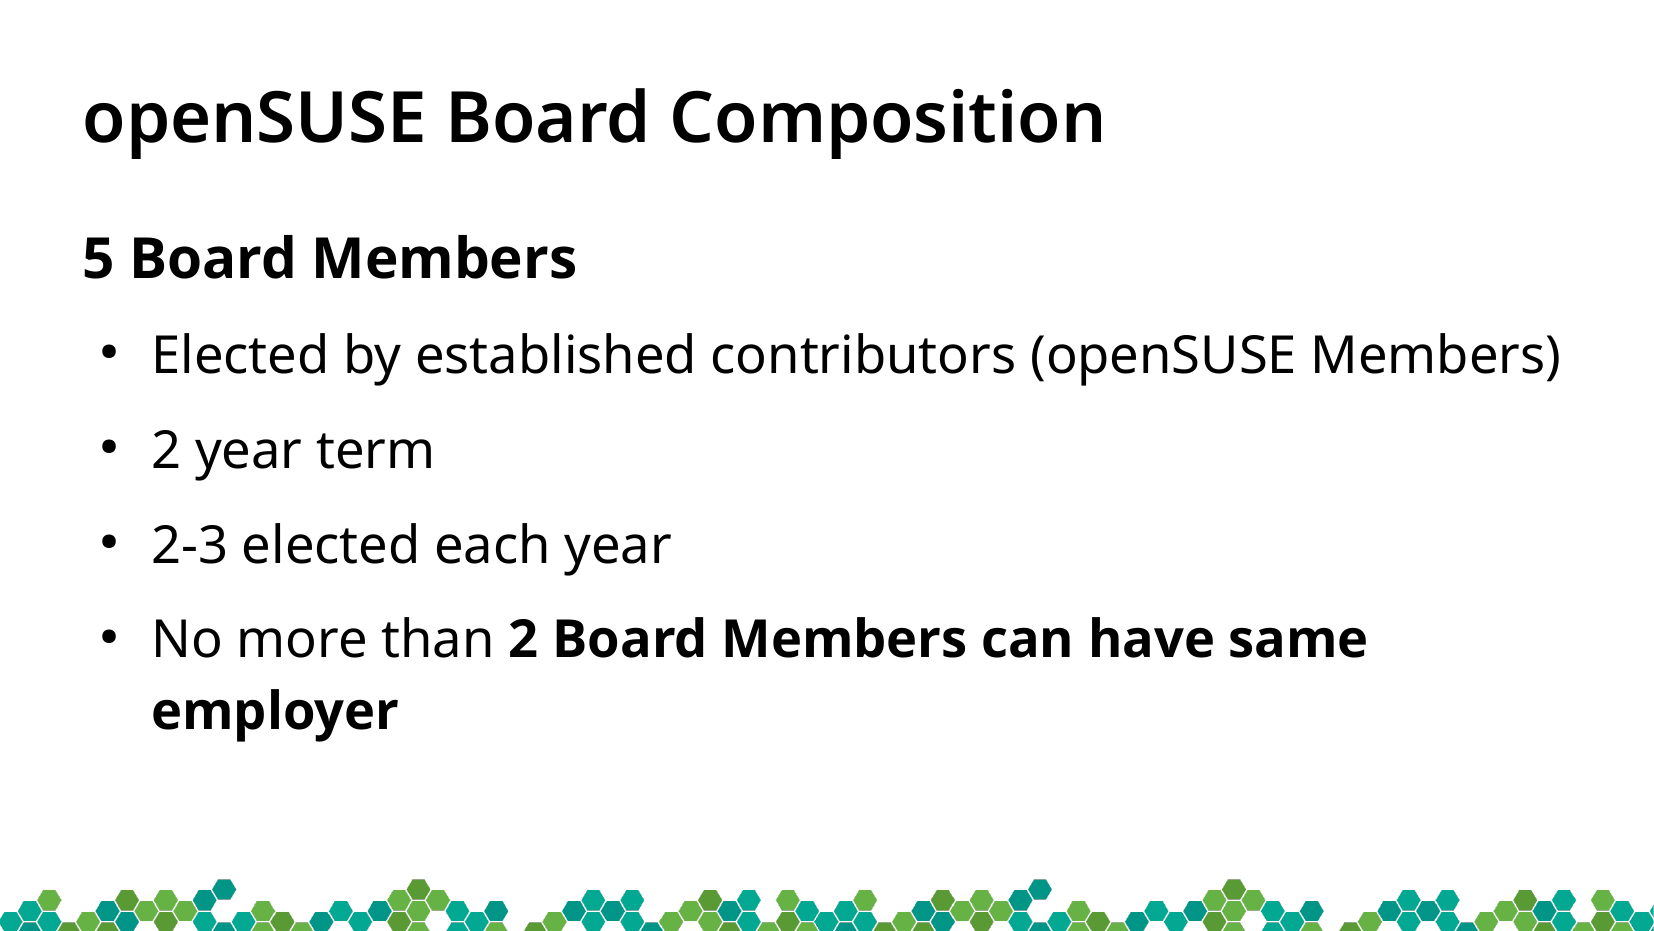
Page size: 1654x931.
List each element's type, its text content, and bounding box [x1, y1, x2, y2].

title openSUSE Board Composition [82, 37, 1571, 193]
list 5 Board Members Elected by established contributors (openSUSE Members) 2 year term 2-3 elected each year No more than 2 Board Members can have same employer [82, 217, 1571, 758]
picture [0, 871, 1654, 931]
